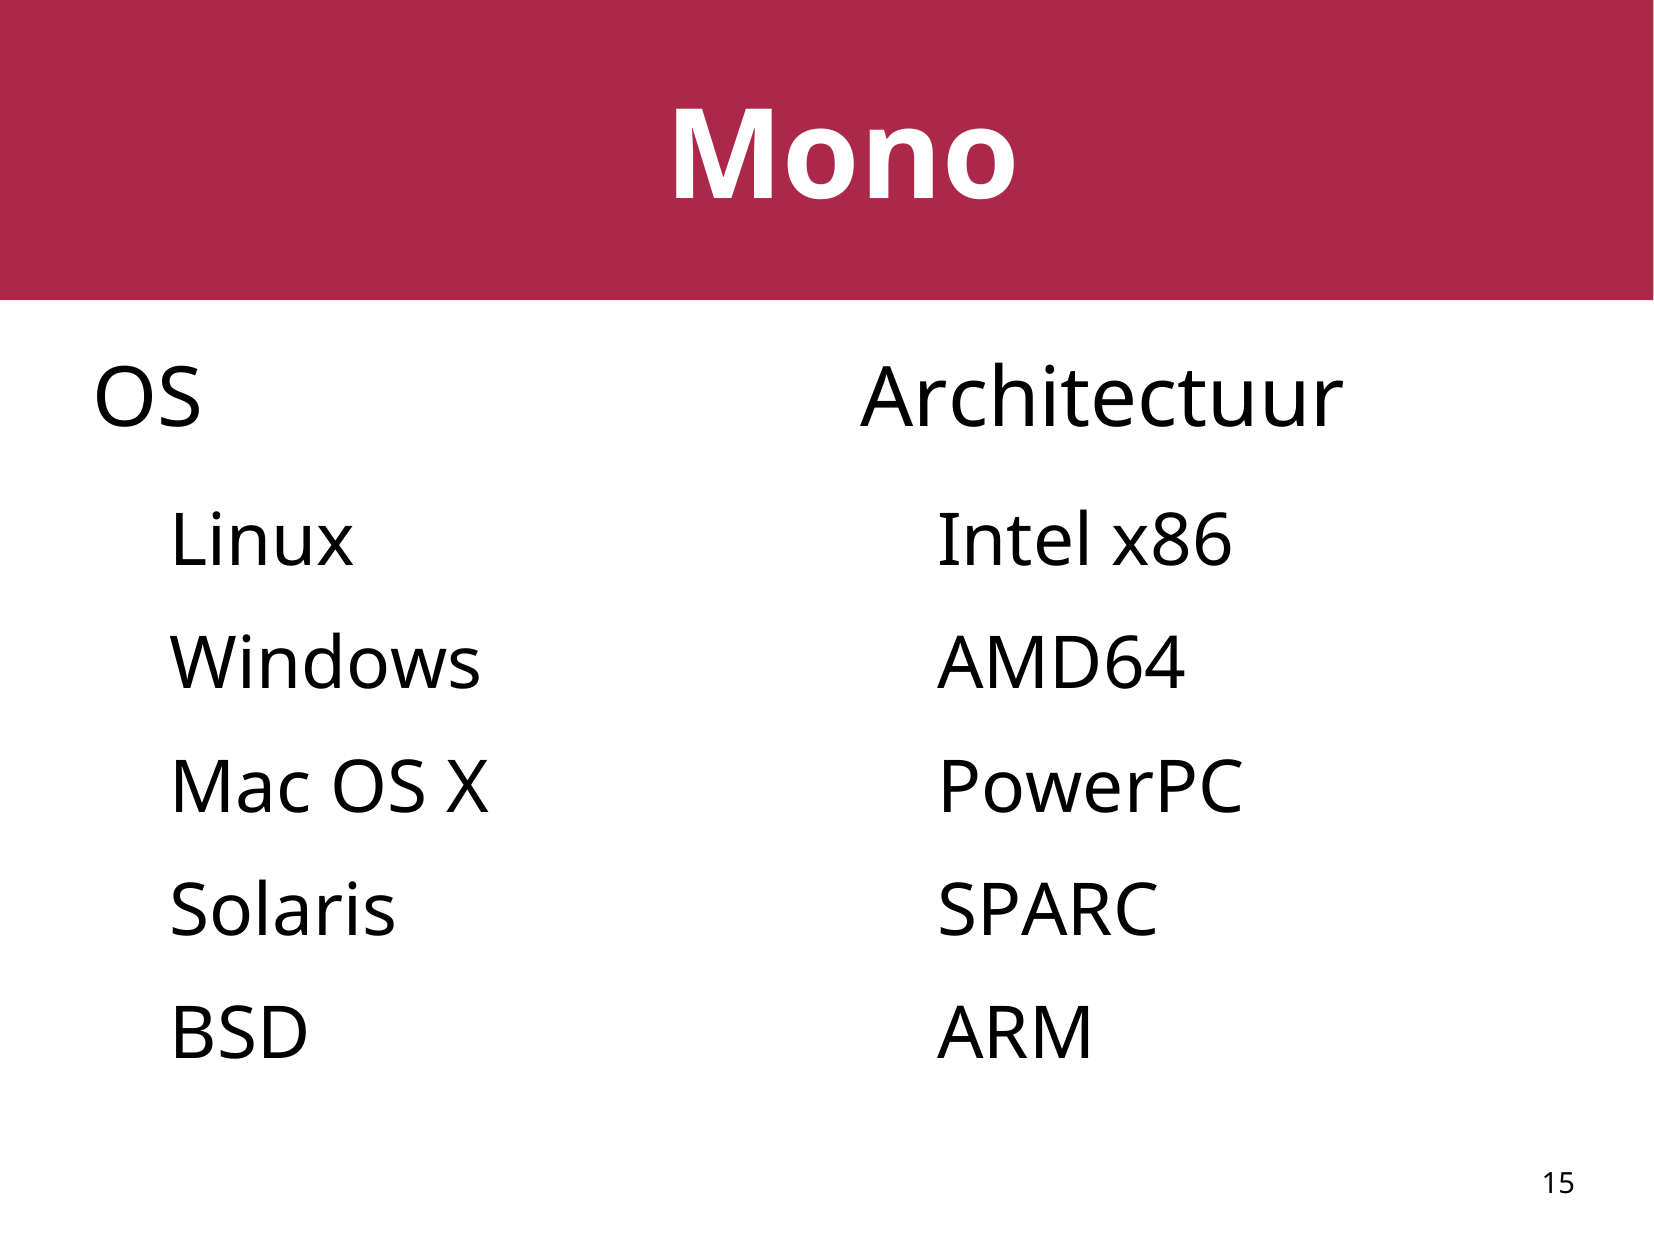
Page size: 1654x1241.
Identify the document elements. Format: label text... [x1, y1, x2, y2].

list OS Linux Windows Mac OS X Solaris BSD [75, 337, 807, 1126]
title Mono [75, 0, 1576, 301]
list Architectuur Intel x86 AMD64 PowerPC SPARC ARM [842, 337, 1538, 1111]
